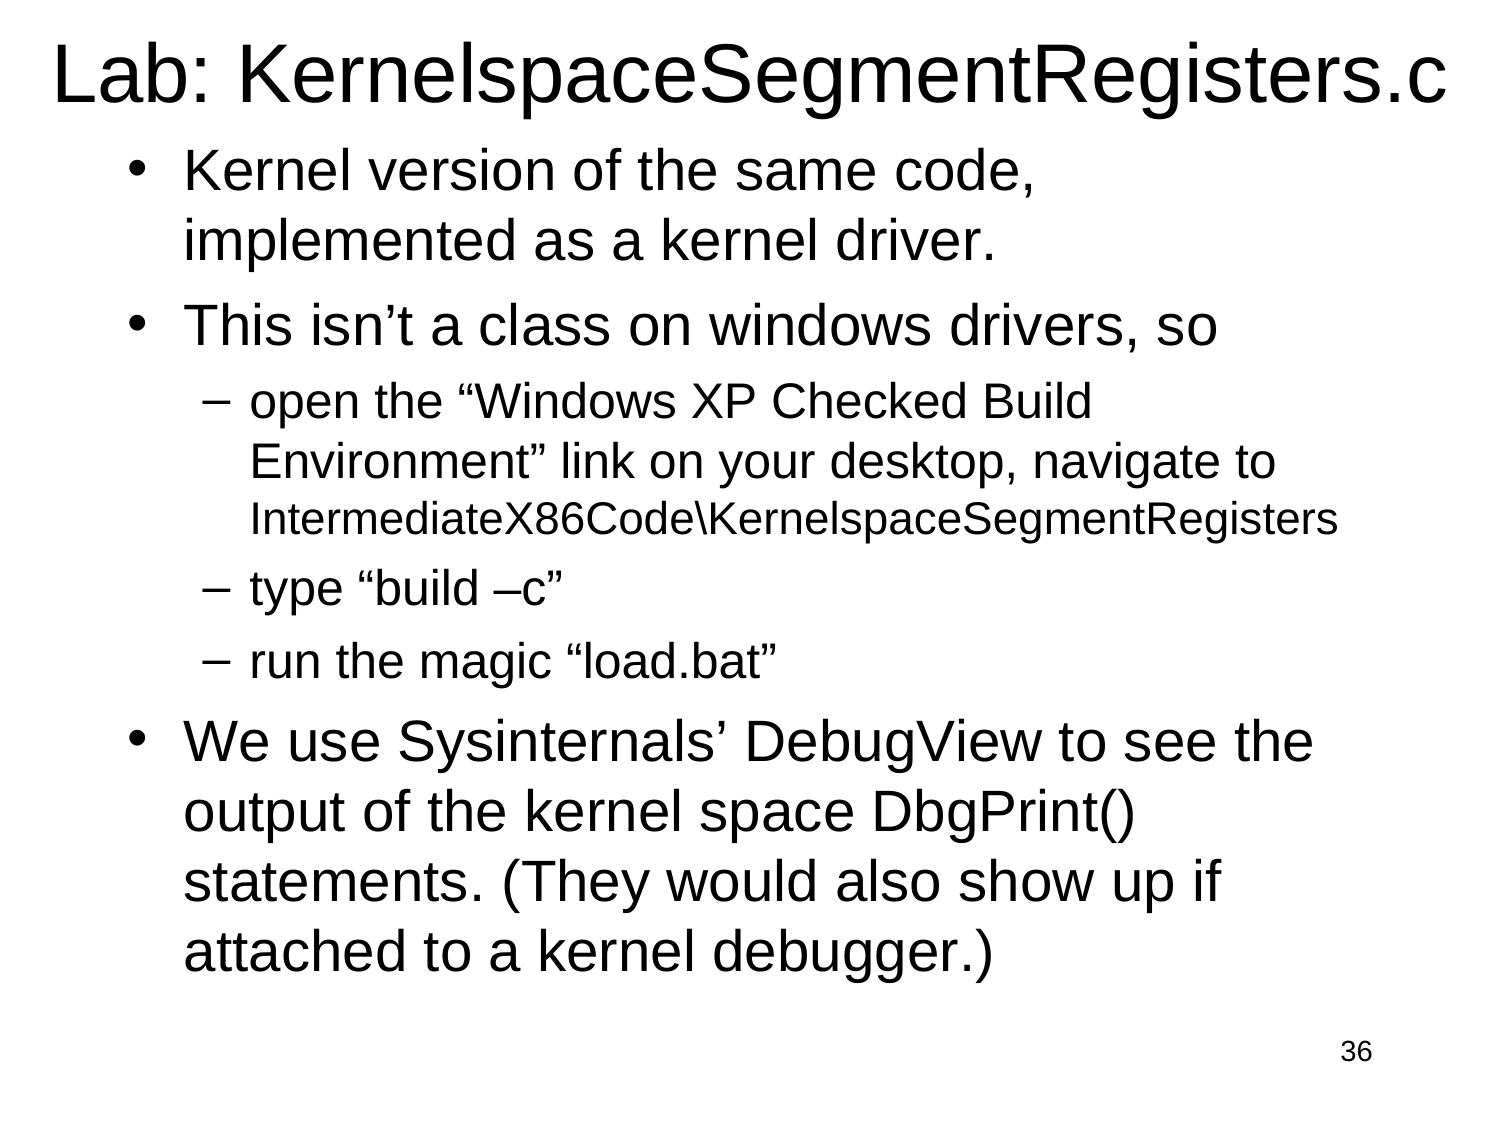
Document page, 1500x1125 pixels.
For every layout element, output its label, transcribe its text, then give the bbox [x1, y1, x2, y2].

text_box <number> [1074, 1025, 1388, 1101]
title Lab: KernelspaceSegmentRegisters.c [0, 0, 1500, 163]
list Kernel version of the same code, implemented as a kernel driver. This isn’t a class on windows drivers, so open the “Windows XP Checked Build Environment” link on your desktop, navigate to IntermediateX86Code\KernelspaceSegmentRegisters type “build –c” run the magic “load.bat” We use Sysinternals’ DebugView to see the output of the kernel space DbgPrint() statements. (They would also show up if attached to a kernel debugger.) [112, 125, 1388, 991]
